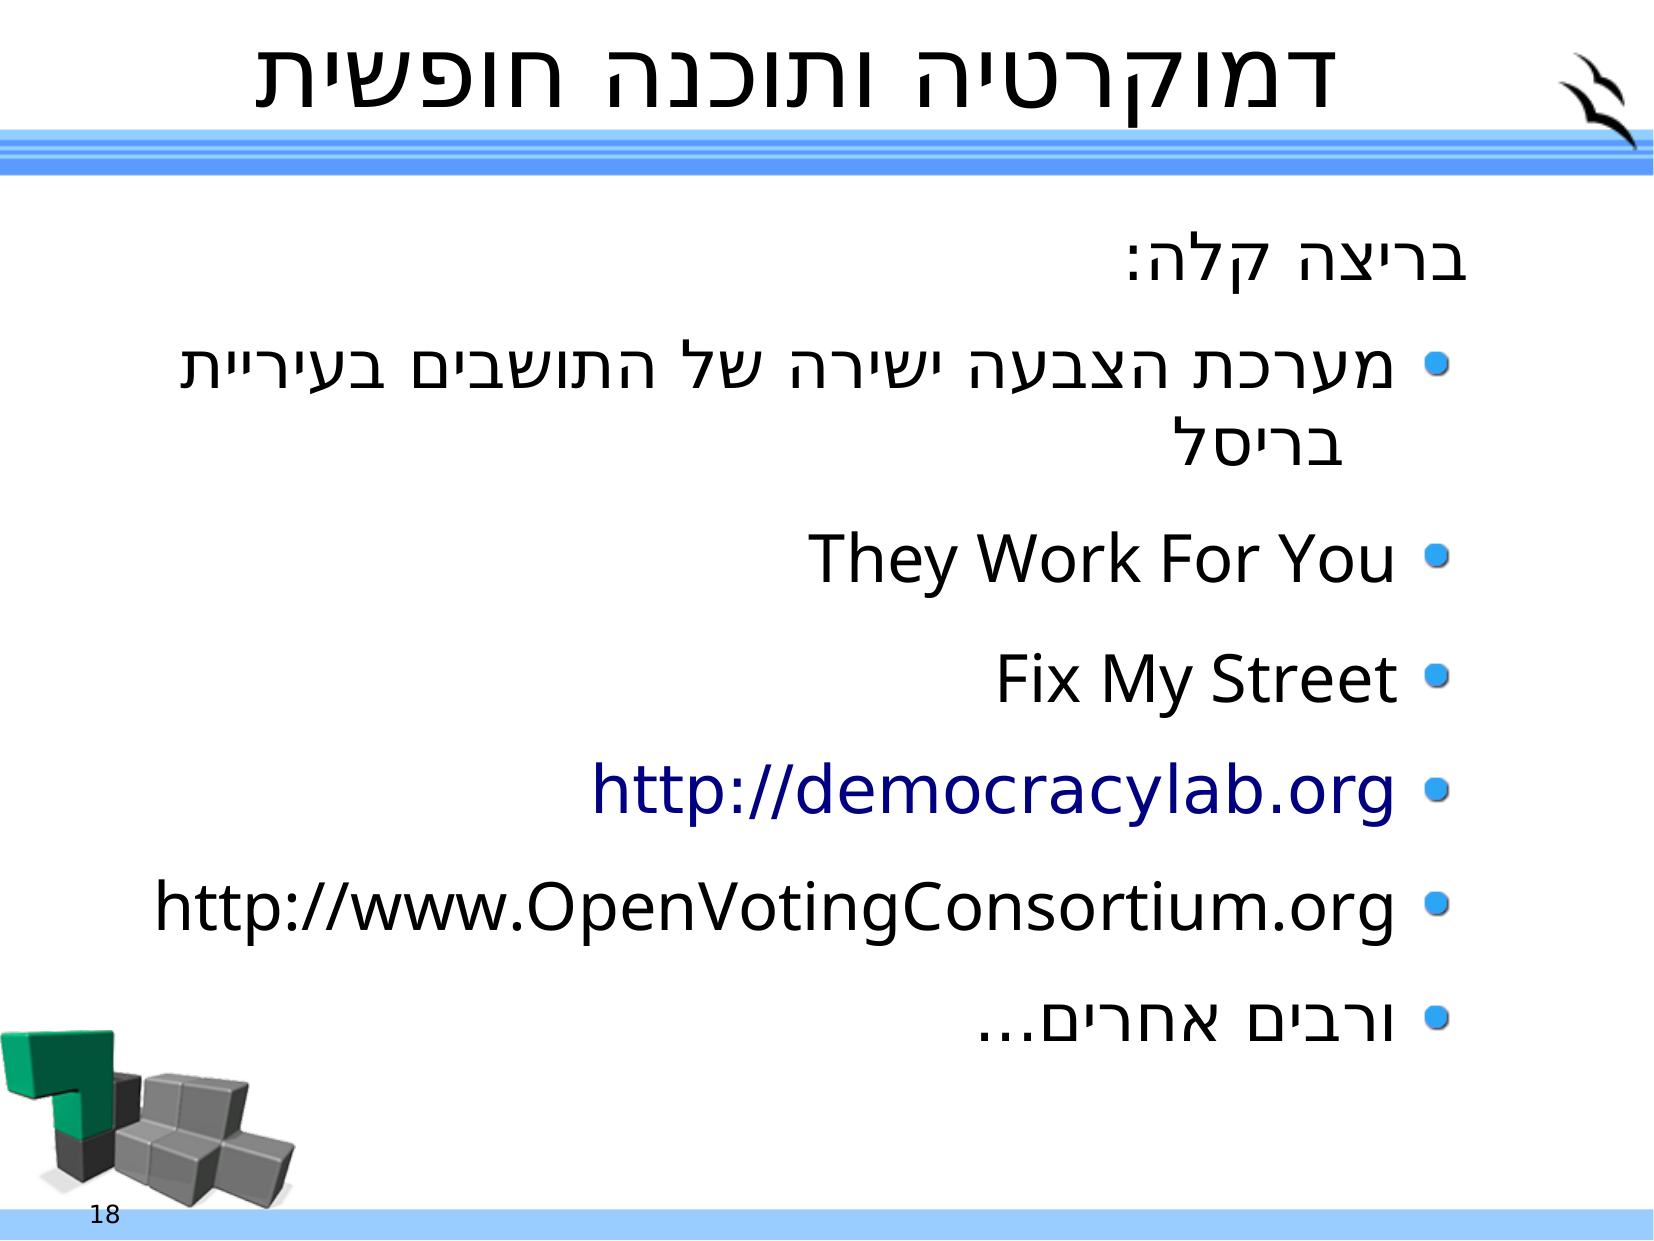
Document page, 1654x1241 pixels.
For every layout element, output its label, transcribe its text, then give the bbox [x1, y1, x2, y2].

picture [0, 47, 1654, 180]
picture [0, 1030, 296, 1211]
list בריצה קלה: מערכת הצבעה ישירה של התושבים בעיריית בריסל They Work For You Fix My Street http://democracylab.org http://www.OpenVotingConsortium.org ורבים אחרים... [75, 218, 1488, 1174]
title דמוקרטיה ותוכנה חופשית [92, 19, 1505, 126]
